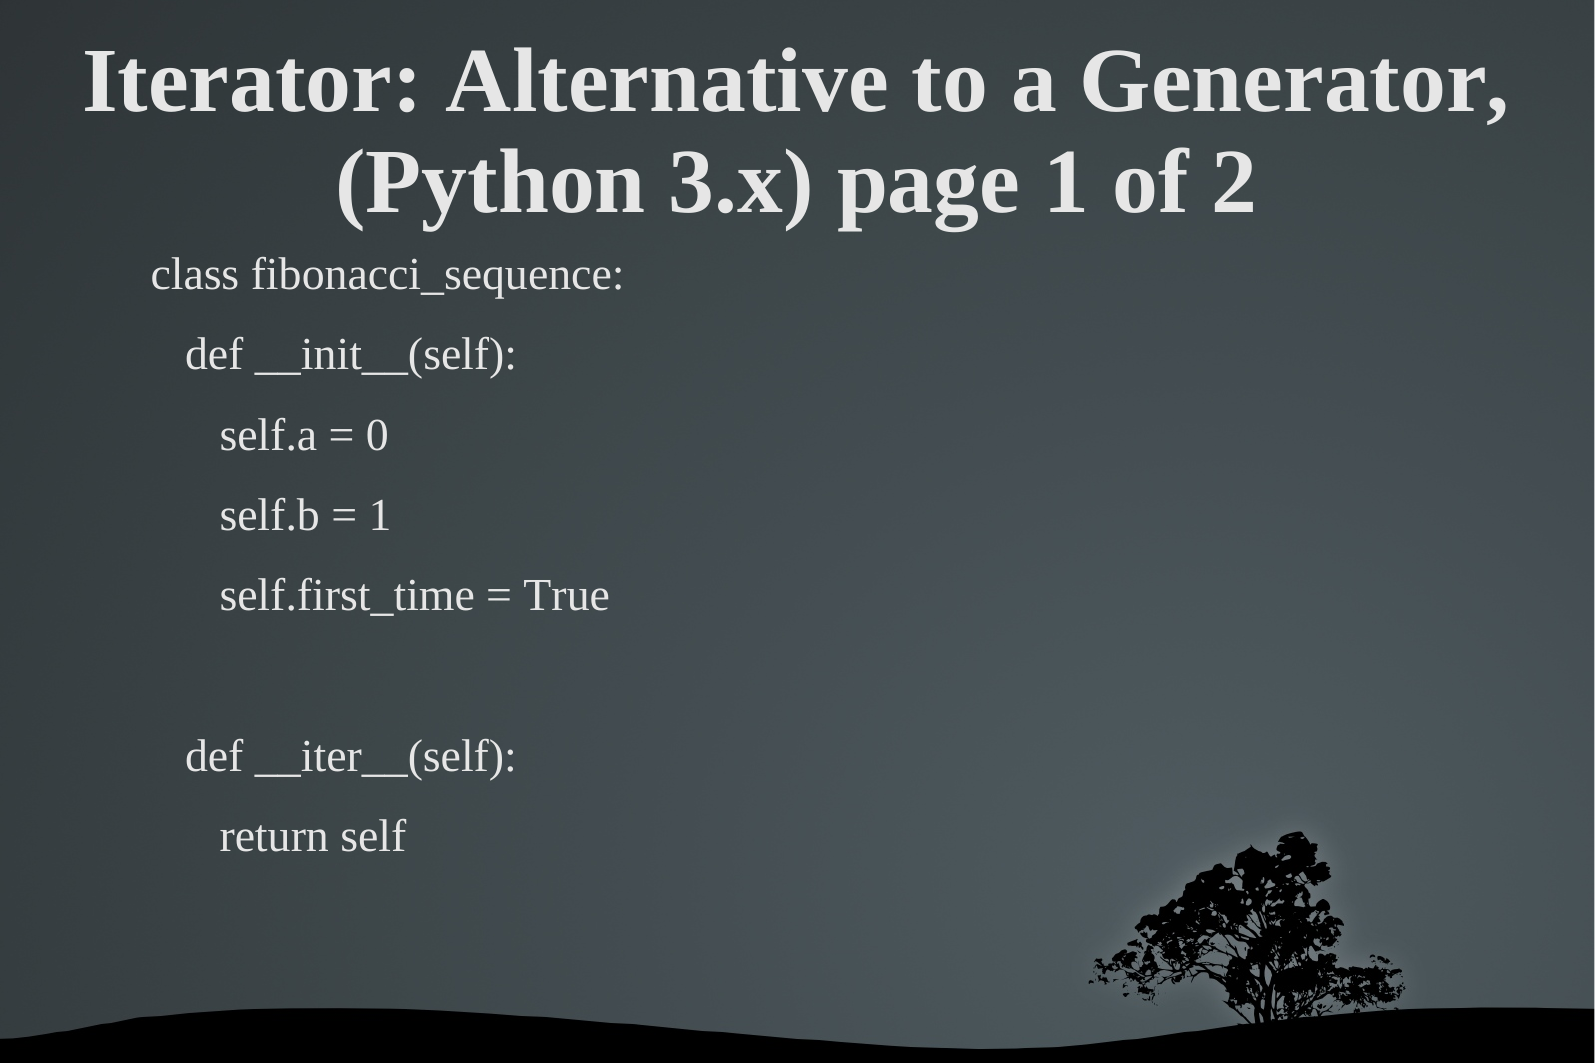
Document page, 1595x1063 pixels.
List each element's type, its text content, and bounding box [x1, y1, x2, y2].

list class fibonacci_sequence: def __init__(self): self.a = 0 self.b = 1 self.first_time = True def __iter__(self): return self [79, 248, 1515, 936]
picture [0, 0, 1595, 1063]
title Iterator: Alternative to a Generator, (Python 3.x) page 1 of 2 [79, 11, 1515, 248]
